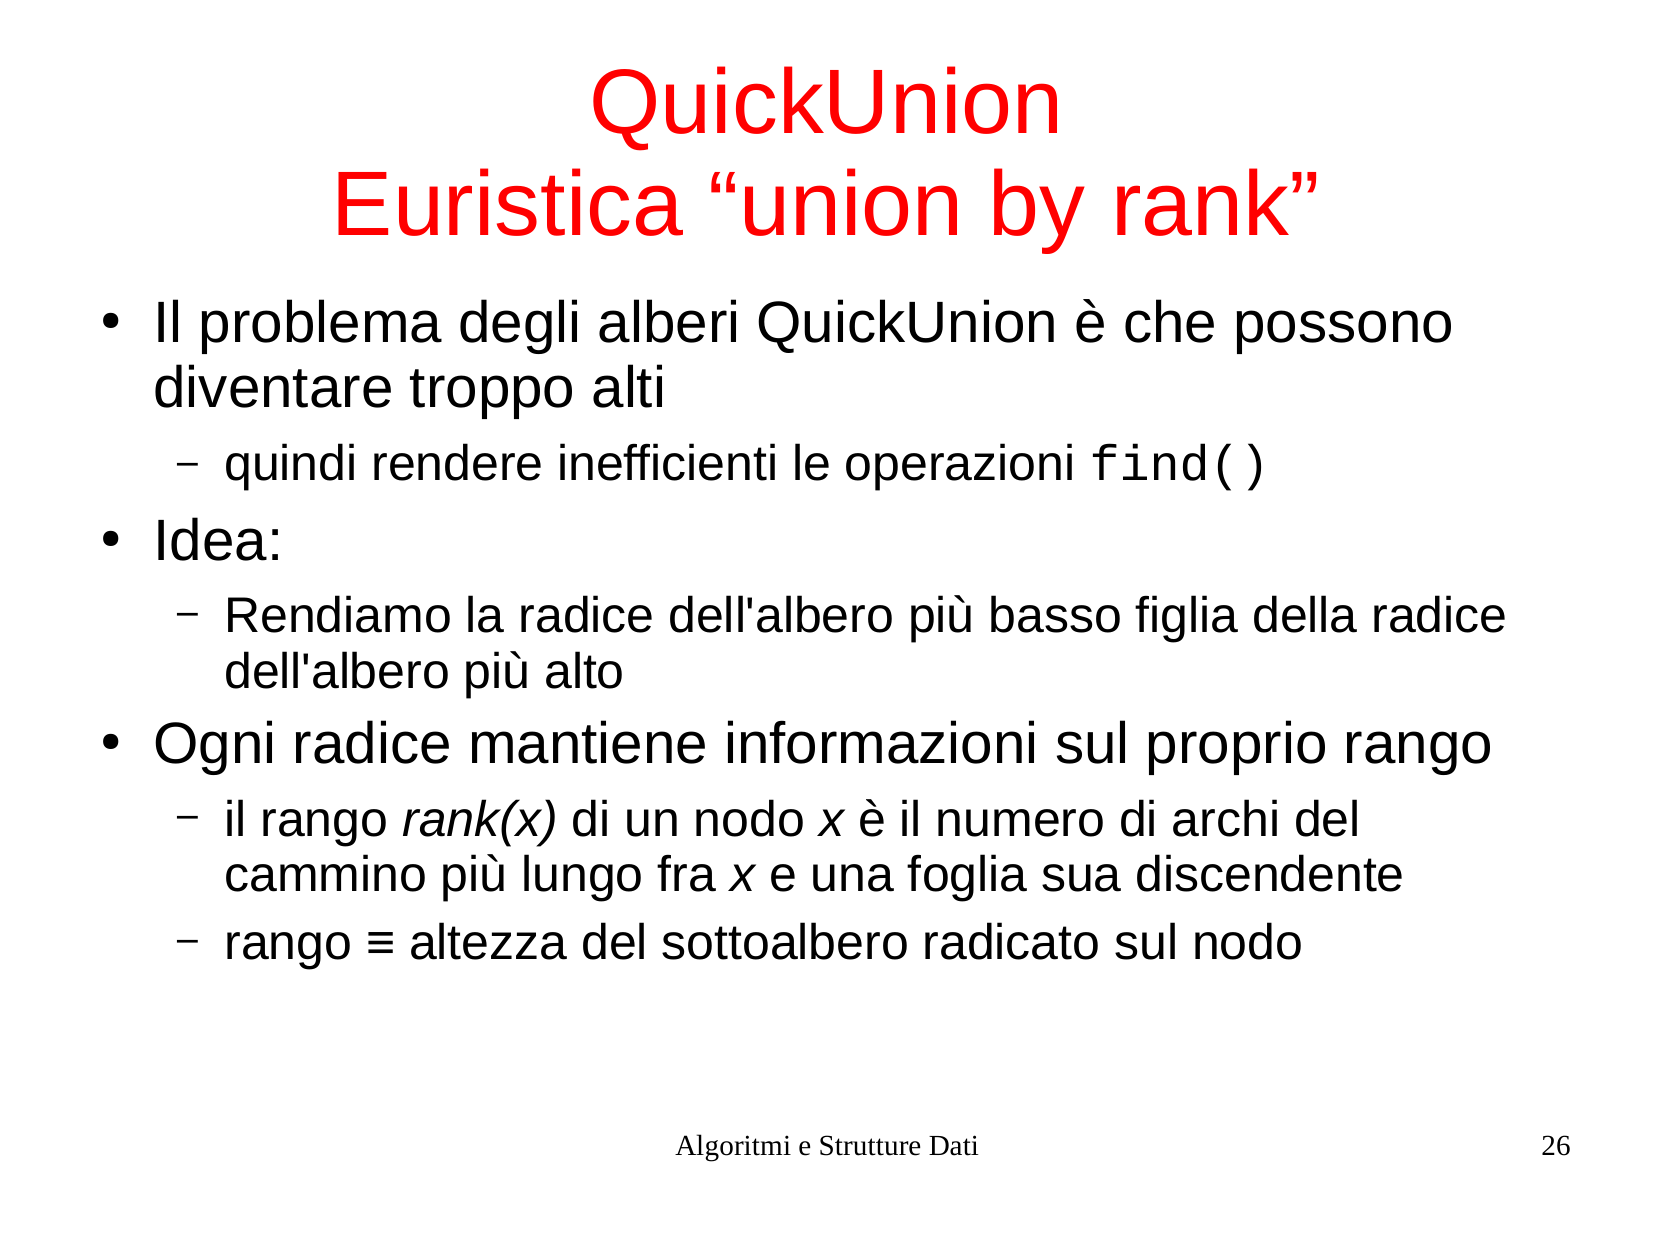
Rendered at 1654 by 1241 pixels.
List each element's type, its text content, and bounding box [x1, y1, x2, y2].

title QuickUnion Euristica “union by rank” [82, 49, 1571, 257]
list Il problema degli alberi QuickUnion è che possono diventare troppo alti quindi rendere inefficienti le operazioni find() Idea: Rendiamo la radice dell'albero più basso figlia della radice dell'albero più alto Ogni radice mantiene informazioni sul proprio rango il rango rank(x) di un nodo x è il numero di archi del cammino più lungo fra x e una foglia sua discendente rango ≡ altezza del sottoalbero radicato sul nodo [82, 290, 1571, 1109]
